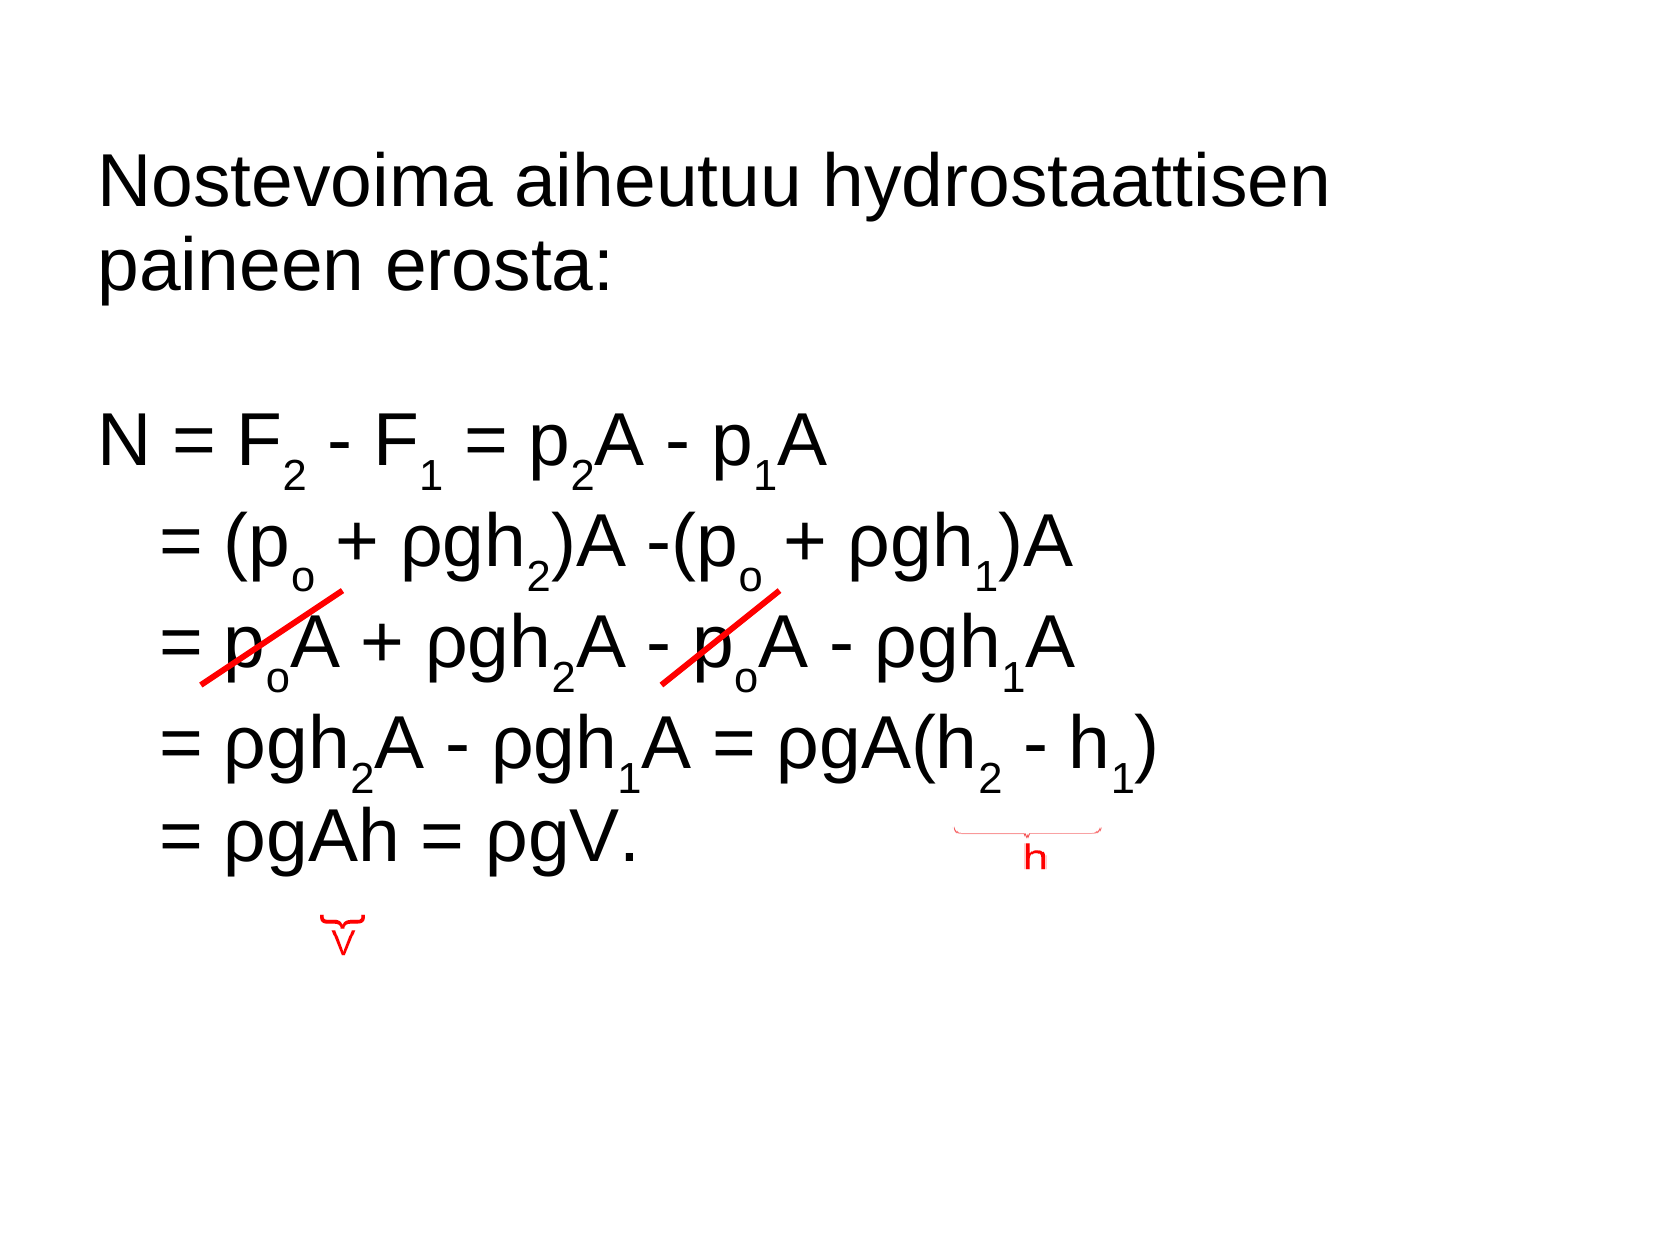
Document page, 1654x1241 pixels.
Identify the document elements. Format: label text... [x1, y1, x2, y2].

picture [295, 885, 398, 987]
picture [920, 796, 1134, 898]
text_box Nostevoima aiheutuu hydrostaattisen paineen erosta: N = F2 - F1 = p2A - p1A = (po + ρgh2)A -(po + ρgh1)A = poA + ρgh2A - poA - ρgh1A = ρgh2A - ρgh1A = ρgA(h2 - h1) = ρgAh = ρgV. [82, 127, 1560, 886]
